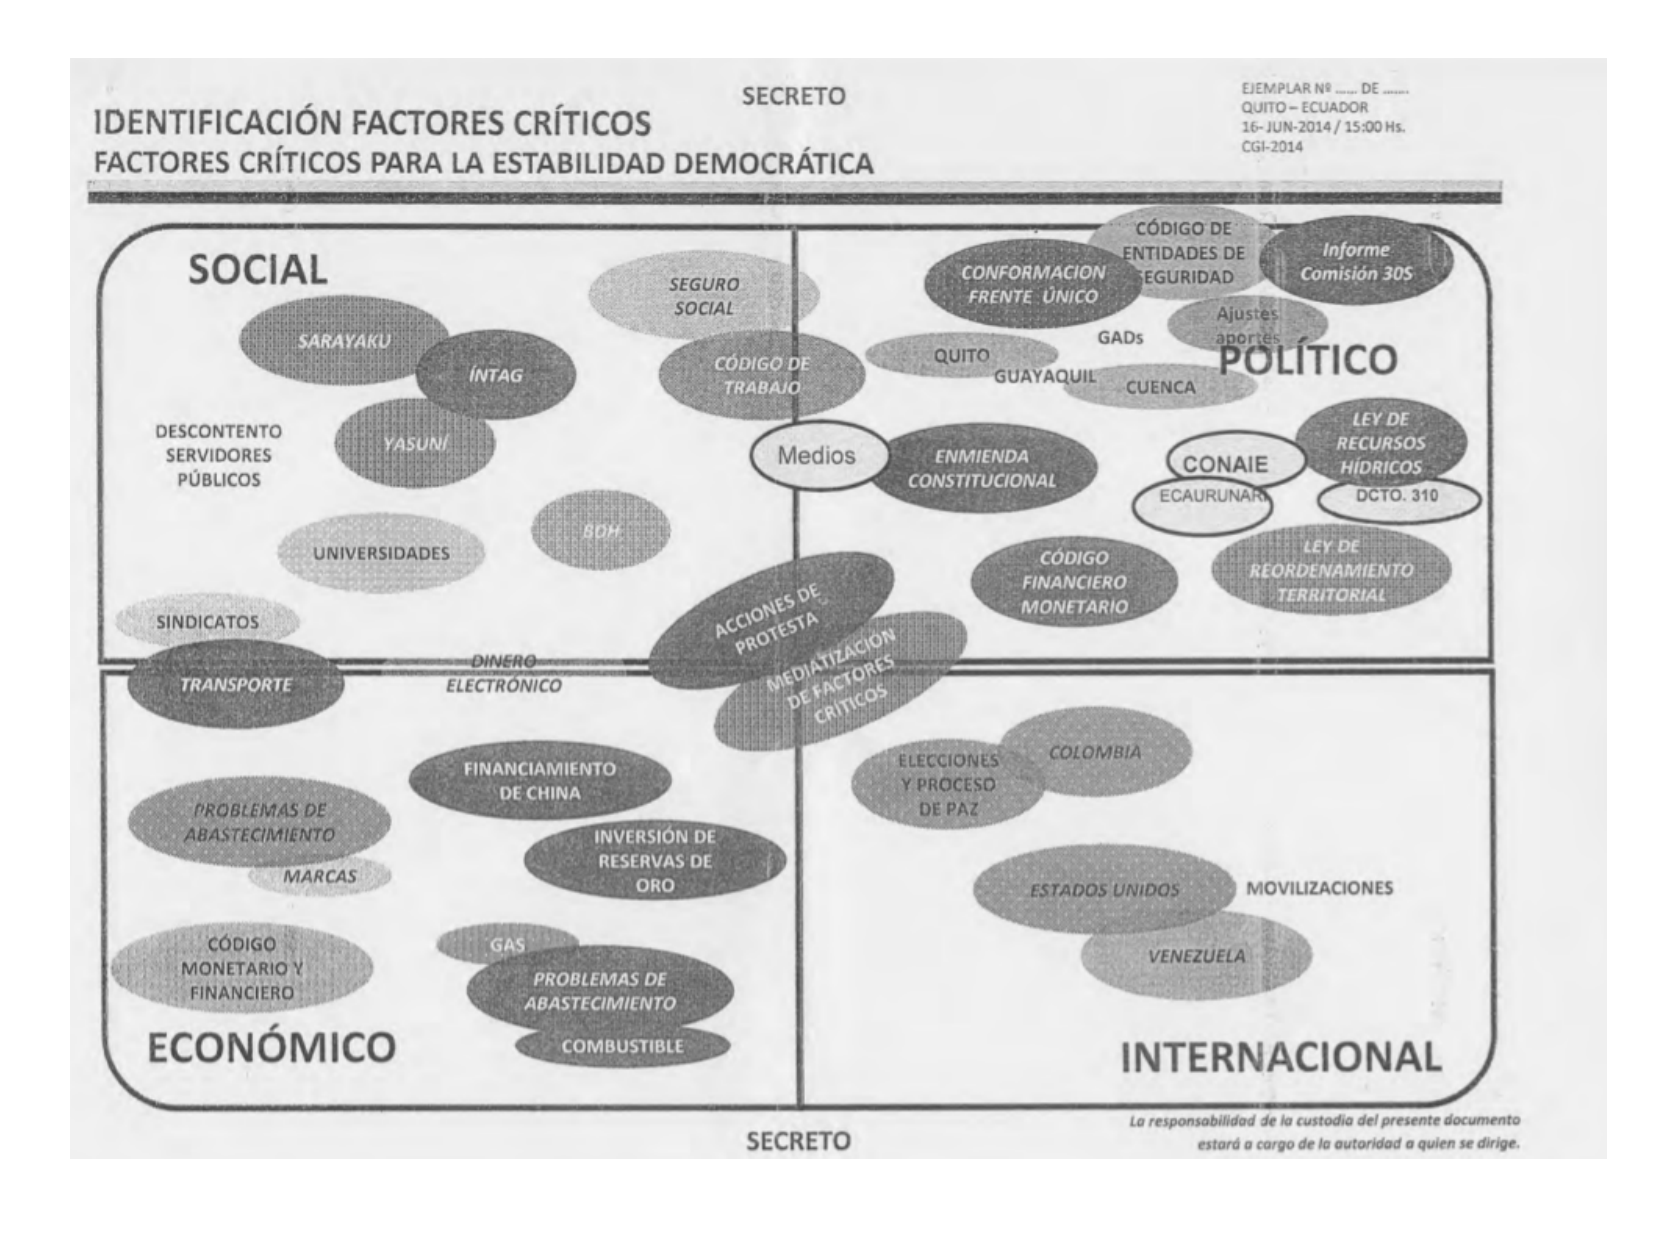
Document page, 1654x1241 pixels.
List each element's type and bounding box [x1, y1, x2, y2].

picture [70, 58, 1607, 1160]
